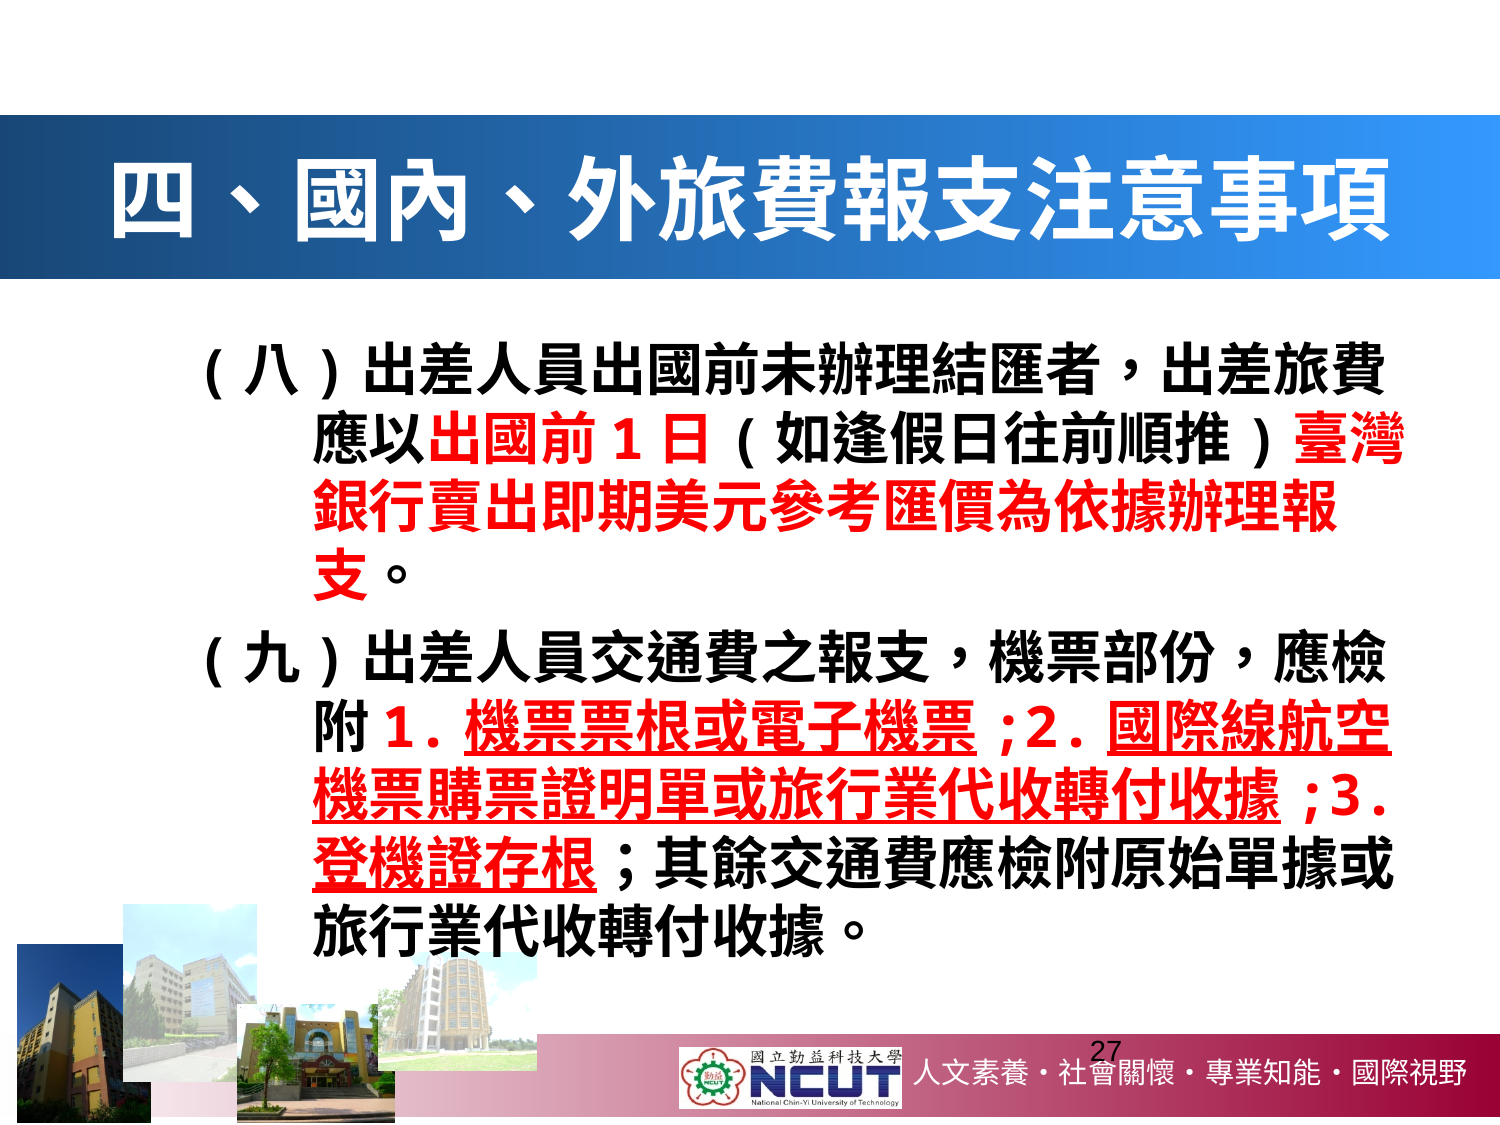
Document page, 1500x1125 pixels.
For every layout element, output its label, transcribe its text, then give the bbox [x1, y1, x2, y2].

list (八)出差人員出國前未辦理結匯者，出差旅費應以出國前1日(如逢假日往前順推)臺灣銀行賣出即期美元參考匯價為依據辦理報支。 (九)出差人員交通費之報支，機票部份，應檢附1.機票票根或電子機票;2.國際線航空機票購票證明單或旅行業代收轉付收據;3.登機證存根；其餘交通費應檢附原始單據或旅行業代收轉付收據。 [64, 326, 1436, 977]
title 四、國內、外旅費報支注意事項 [0, 115, 1500, 279]
text_box [1074, 1024, 1426, 1103]
